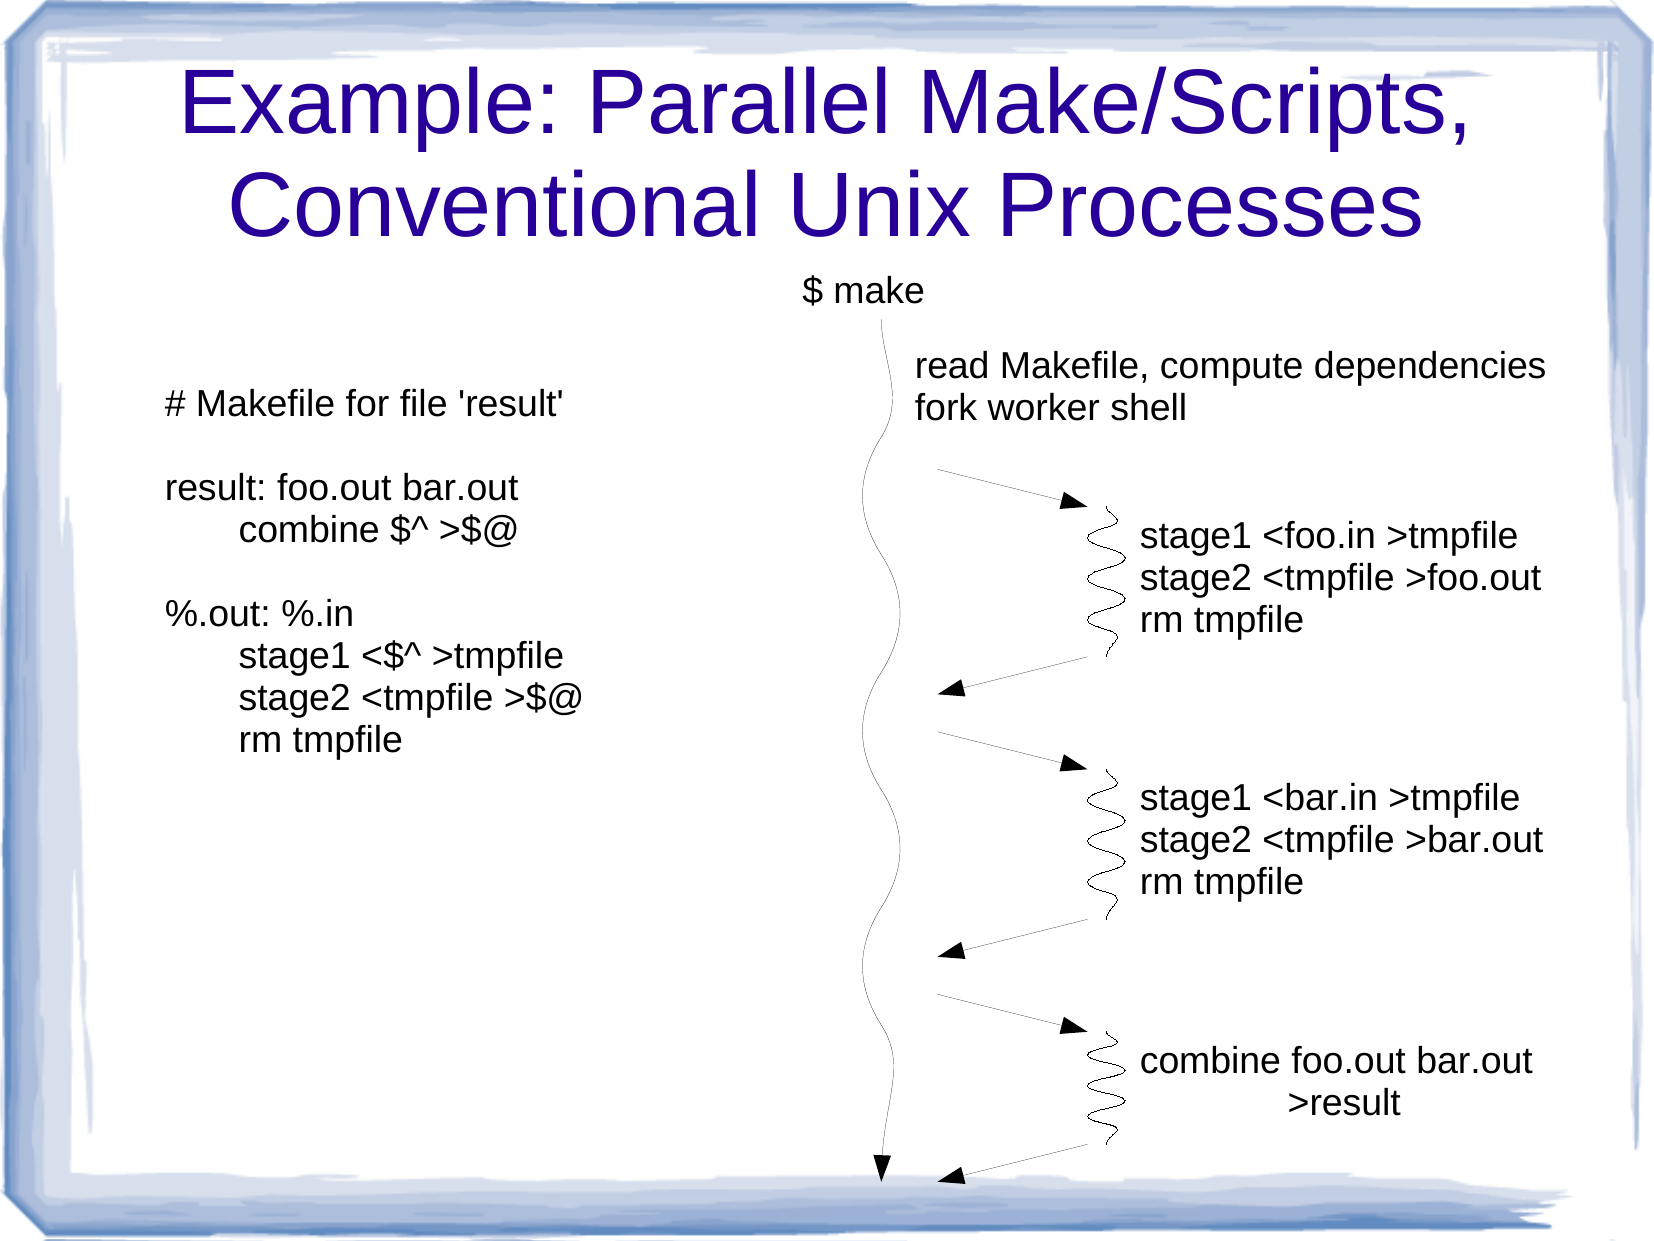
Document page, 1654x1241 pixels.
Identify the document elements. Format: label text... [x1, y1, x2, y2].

text_box combine foo.out bar.out >result [1125, 1031, 1576, 1131]
title Example: Parallel Make/Scripts, Conventional Unix Processes [82, 49, 1571, 257]
text_box stage1 <foo.in >tmpfile stage2 <tmpfile >foo.out rm tmpfile [1125, 506, 1576, 648]
text_box read Makefile, compute dependencies fork worker shell [900, 337, 1613, 437]
text_box # Makefile for file 'result' result: foo.out bar.out combine $^ >$@ %.out: %.in stage1 <$^ >tmpfile stage2 <tmpfile >$@ rm tmpfile [150, 375, 788, 810]
picture [0, 0, 1654, 1241]
text_box $ make [787, 262, 976, 320]
text_box stage1 <bar.in >tmpfile stage2 <tmpfile >bar.out rm tmpfile [1125, 769, 1576, 911]
